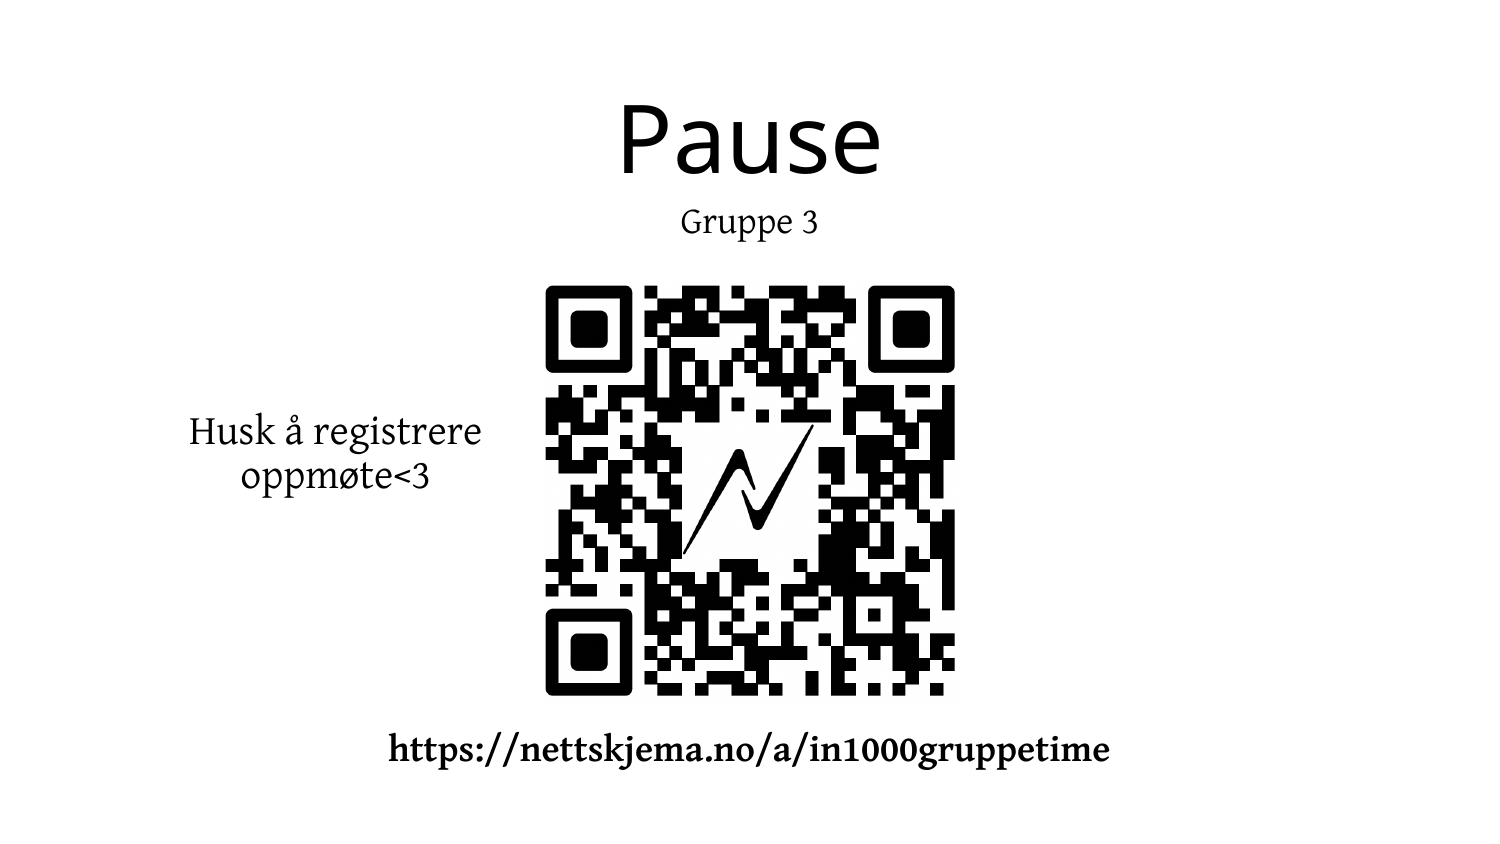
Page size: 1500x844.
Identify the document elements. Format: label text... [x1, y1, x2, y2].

text_box https://nettskjema.no/a/in1000gruppetime [0, 716, 1500, 777]
text_box Husk å registrere oppmøte<3 [138, 402, 533, 554]
picture [537, 277, 963, 704]
text_box Gruppe 3 [374, 188, 1126, 249]
text_box Pause [313, 71, 1187, 205]
